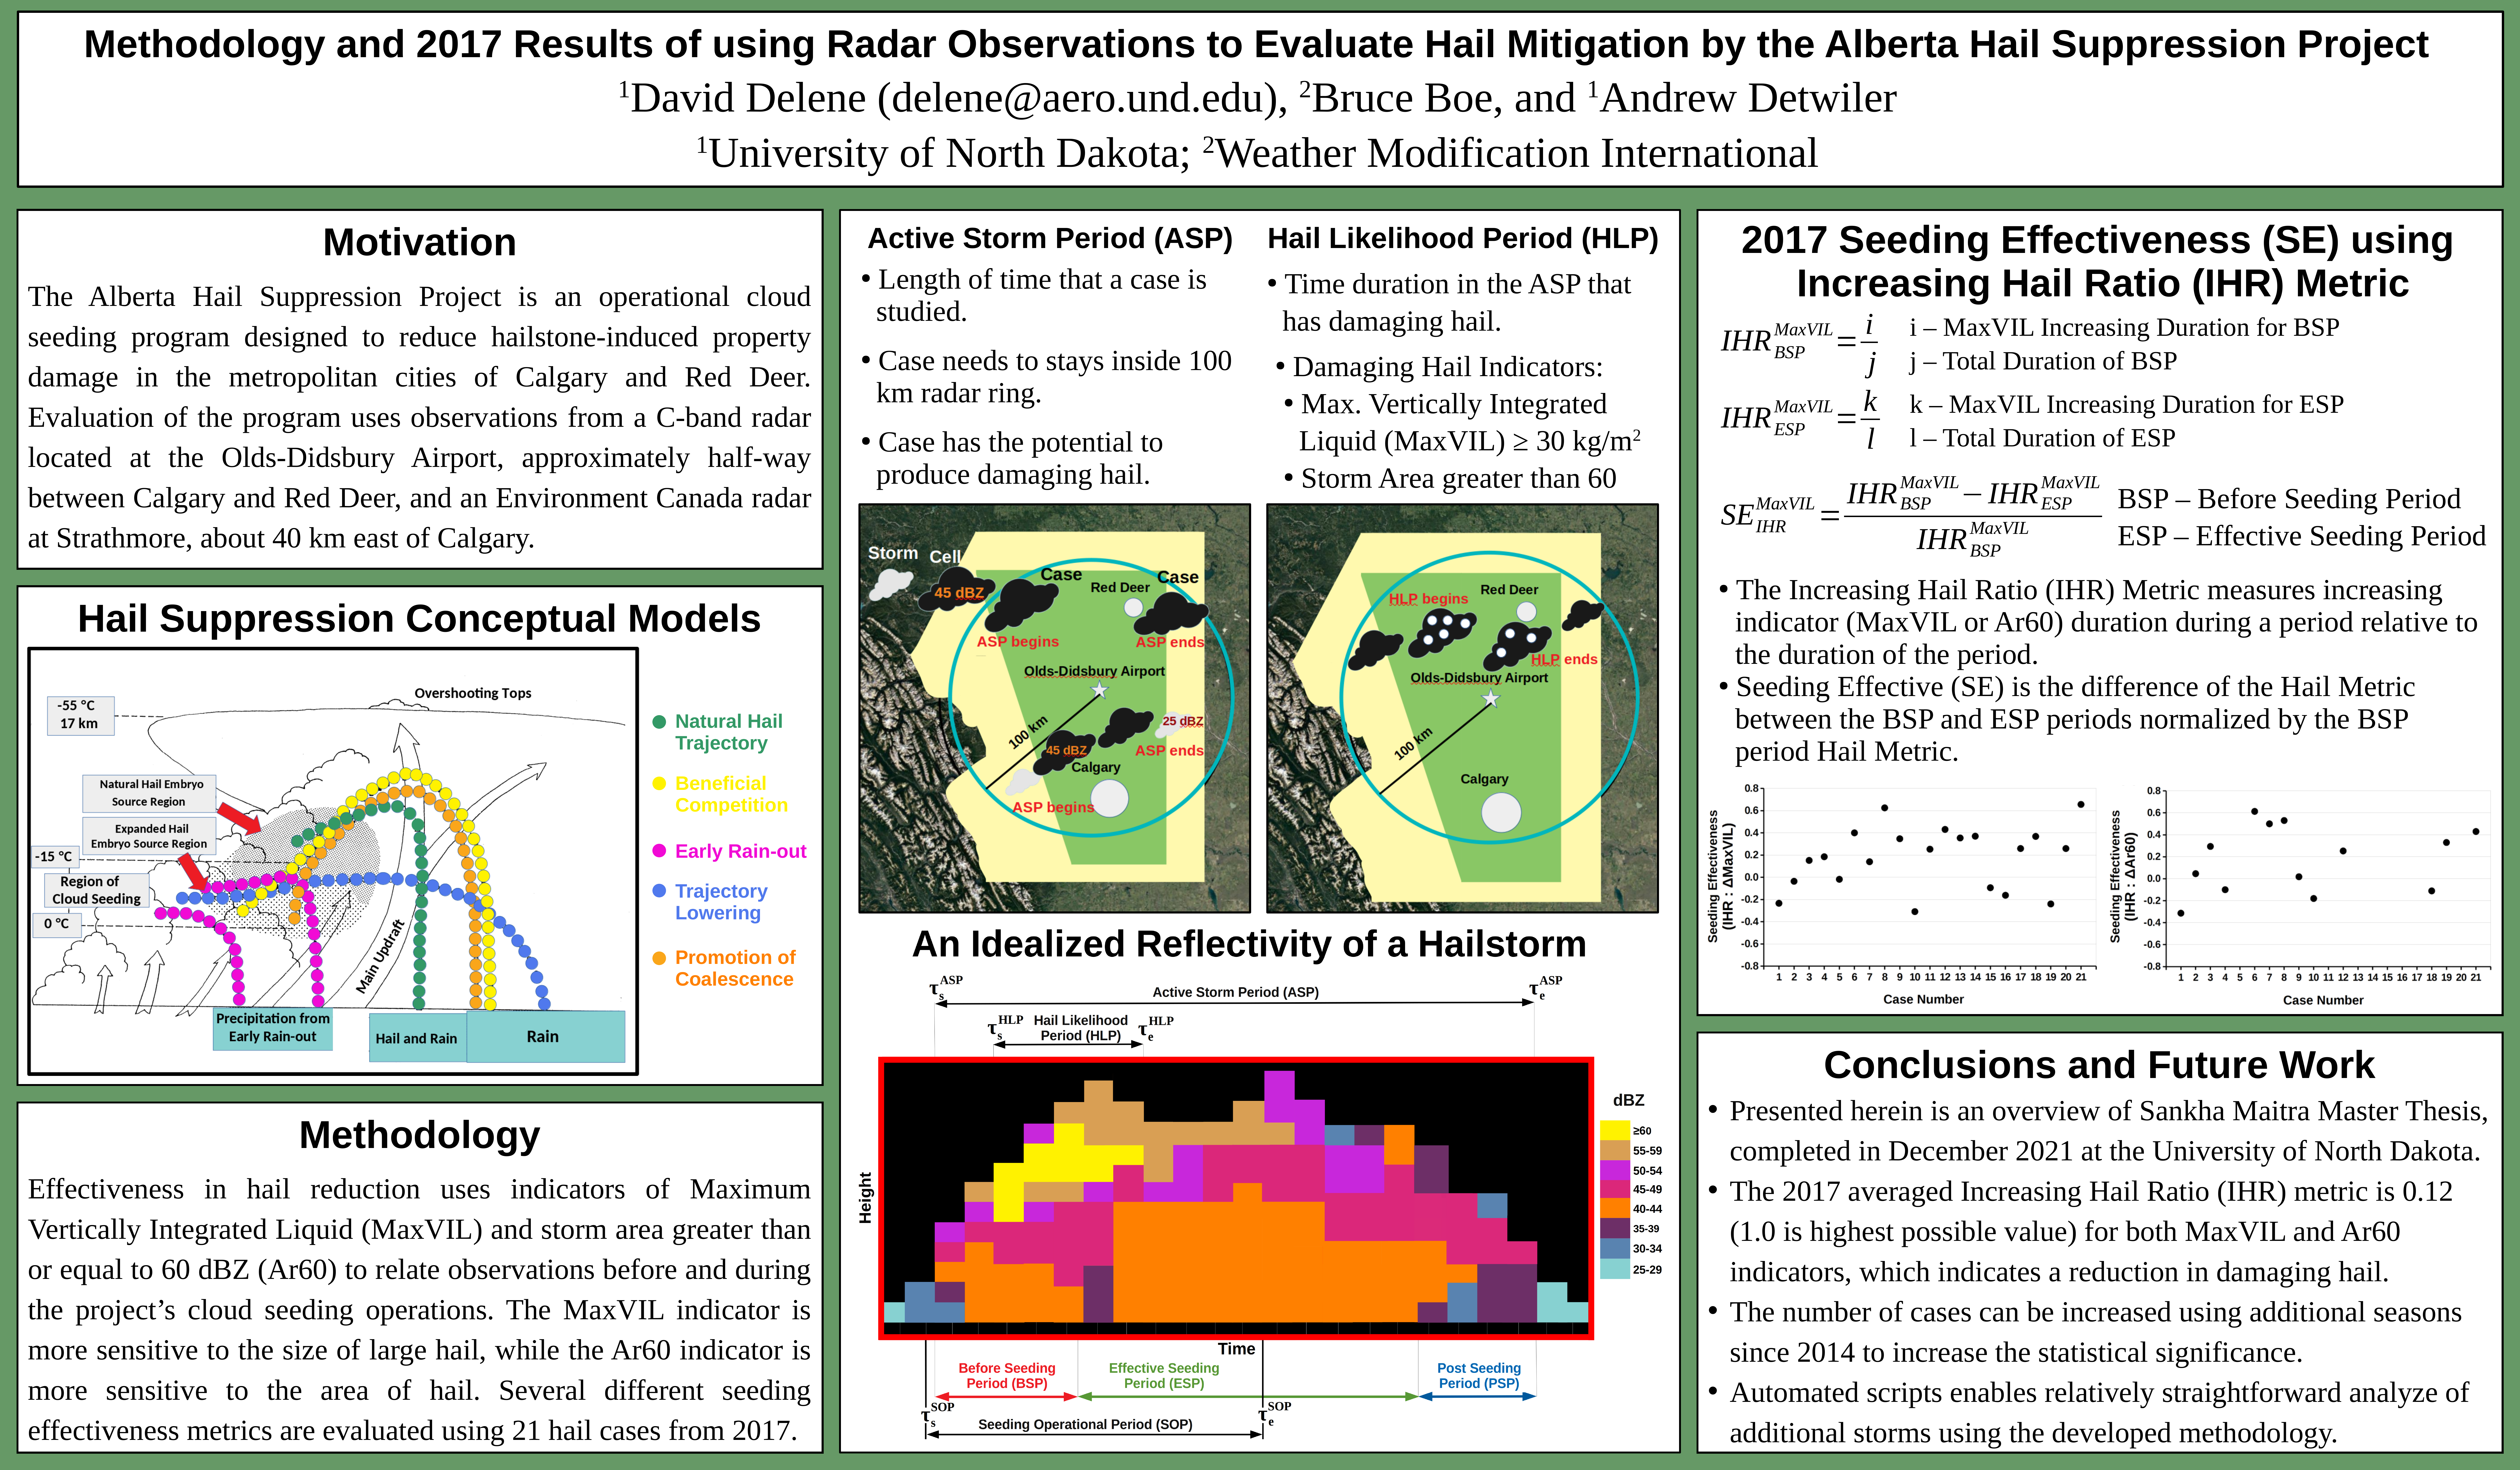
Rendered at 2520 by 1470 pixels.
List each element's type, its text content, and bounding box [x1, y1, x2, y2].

text_box [652, 884, 666, 897]
picture [861, 505, 1249, 911]
text_box 1University of North Dakota; 2Weather Modification International [18, 127, 2498, 183]
text_box [652, 844, 666, 858]
text_box [840, 210, 1680, 1453]
text_box i – MaxVIL Increasing Duration for BSP j – Total Duration of BSP [1906, 306, 2359, 382]
text_box Motivation The Alberta Hail Suppression Project is an operational cloud seeding program designed to reduce hailstone-induced property damage in the metropolitan cities of Calgary and Red Deer. Evaluation of the program uses observations from a C-band radar located at the Olds-Didsbury Airport, approximately half-way between Calgary and Red Deer, and an Environment Canada radar at Strathmore, about 40 km east of Calgary. [18, 210, 823, 569]
text_box Early Rain-out [672, 828, 814, 869]
picture [27, 647, 639, 1076]
text_box k – MaxVIL Increasing Duration for ESP l – Total Duration of ESP [1906, 383, 2443, 454]
text_box Active Storm Period (ASP) Length of time that a case is studied. Case needs to stays inside 100 km radar ring. Case has the potential to produce damaging hail. [849, 220, 1252, 492]
text_box Methodology and 2017 Results of using Radar Observations to Evaluate Hail Mitigation by the Alberta Hail Suppression Project [18, 14, 2498, 74]
chart [1712, 471, 2111, 561]
text_box Promotion of Coalescence [672, 945, 817, 993]
text_box Natural Hail Trajectory [672, 708, 796, 756]
text_box 2017 Seeding Effectiveness (SE) using Increasing Hail Ratio (IHR) Metric [1704, 216, 2492, 307]
text_box Trajectory Lowering [672, 878, 803, 925]
text_box [652, 951, 666, 965]
text_box Beneficial Competition [672, 760, 810, 818]
chart [1712, 306, 1887, 379]
text_box [652, 715, 666, 729]
text_box Conclusions and Future Work Presented herein is an overview of Sankha Maitra Master Thesis, completed in December 2021 at the University of North Dakota. The 2017 averaged Increasing Hail Ratio (IHR) metric is 0.12 (1.0 is highest possible value) for both MaxVIL and Ar60 indicators, which indicates a reduction in damaging hail. The number of cases can be increased using additional seasons since 2014 to increase the statistical significance. Automated scripts enables relatively straightforward analyze of additional storms using the developed methodology. [1698, 1032, 2503, 1453]
text_box [1698, 210, 2503, 1015]
text_box BSP – Before Seeding Period ESP – Effective Seeding Period [2114, 476, 2497, 559]
text_box Methodology Effectiveness in hail reduction uses indicators of Maximum Vertically Integrated Liquid (MaxVIL) and storm area greater than or equal to 60 dBZ (Ar60) to relate observations before and during the project’s cloud seeding operations. The MaxVIL indicator is more sensitive to the size of large hail, while the Ar60 indicator is more sensitive to the area of hail. Several different seeding effectiveness metrics are evaluated using 21 hail cases from 2017. [18, 1102, 823, 1453]
text_box Hail Suppression Conceptual Models [18, 586, 823, 1085]
chart [1712, 383, 1889, 456]
picture [1268, 505, 1657, 911]
picture [1701, 773, 2499, 1011]
picture [847, 918, 1673, 1443]
text_box Hail Likelihood Period (HLP) Time duration in the ASP that has damaging hail. Damaging Hail Indicators: Max. Vertically Integrated Liquid (MaxVIL) ≥ 30 kg/m2 Storm Area greater than 60 dBZ [1255, 220, 1672, 535]
text_box 1David Delene (delene@aero.und.edu), 2Bruce Boe, and 1Andrew Detwiler [18, 74, 2498, 127]
text_box [18, 12, 2503, 187]
text_box [652, 777, 666, 790]
text_box The Increasing Hail Ratio (IHR) Metric measures increasing indicator (MaxVIL or Ar60) duration during a period relative to the duration of the period. Seeding Effective (SE) is the difference of the Hail Metric between the BSP and ESP periods normalized by the BSP period Hail Metric. [1715, 571, 2485, 769]
